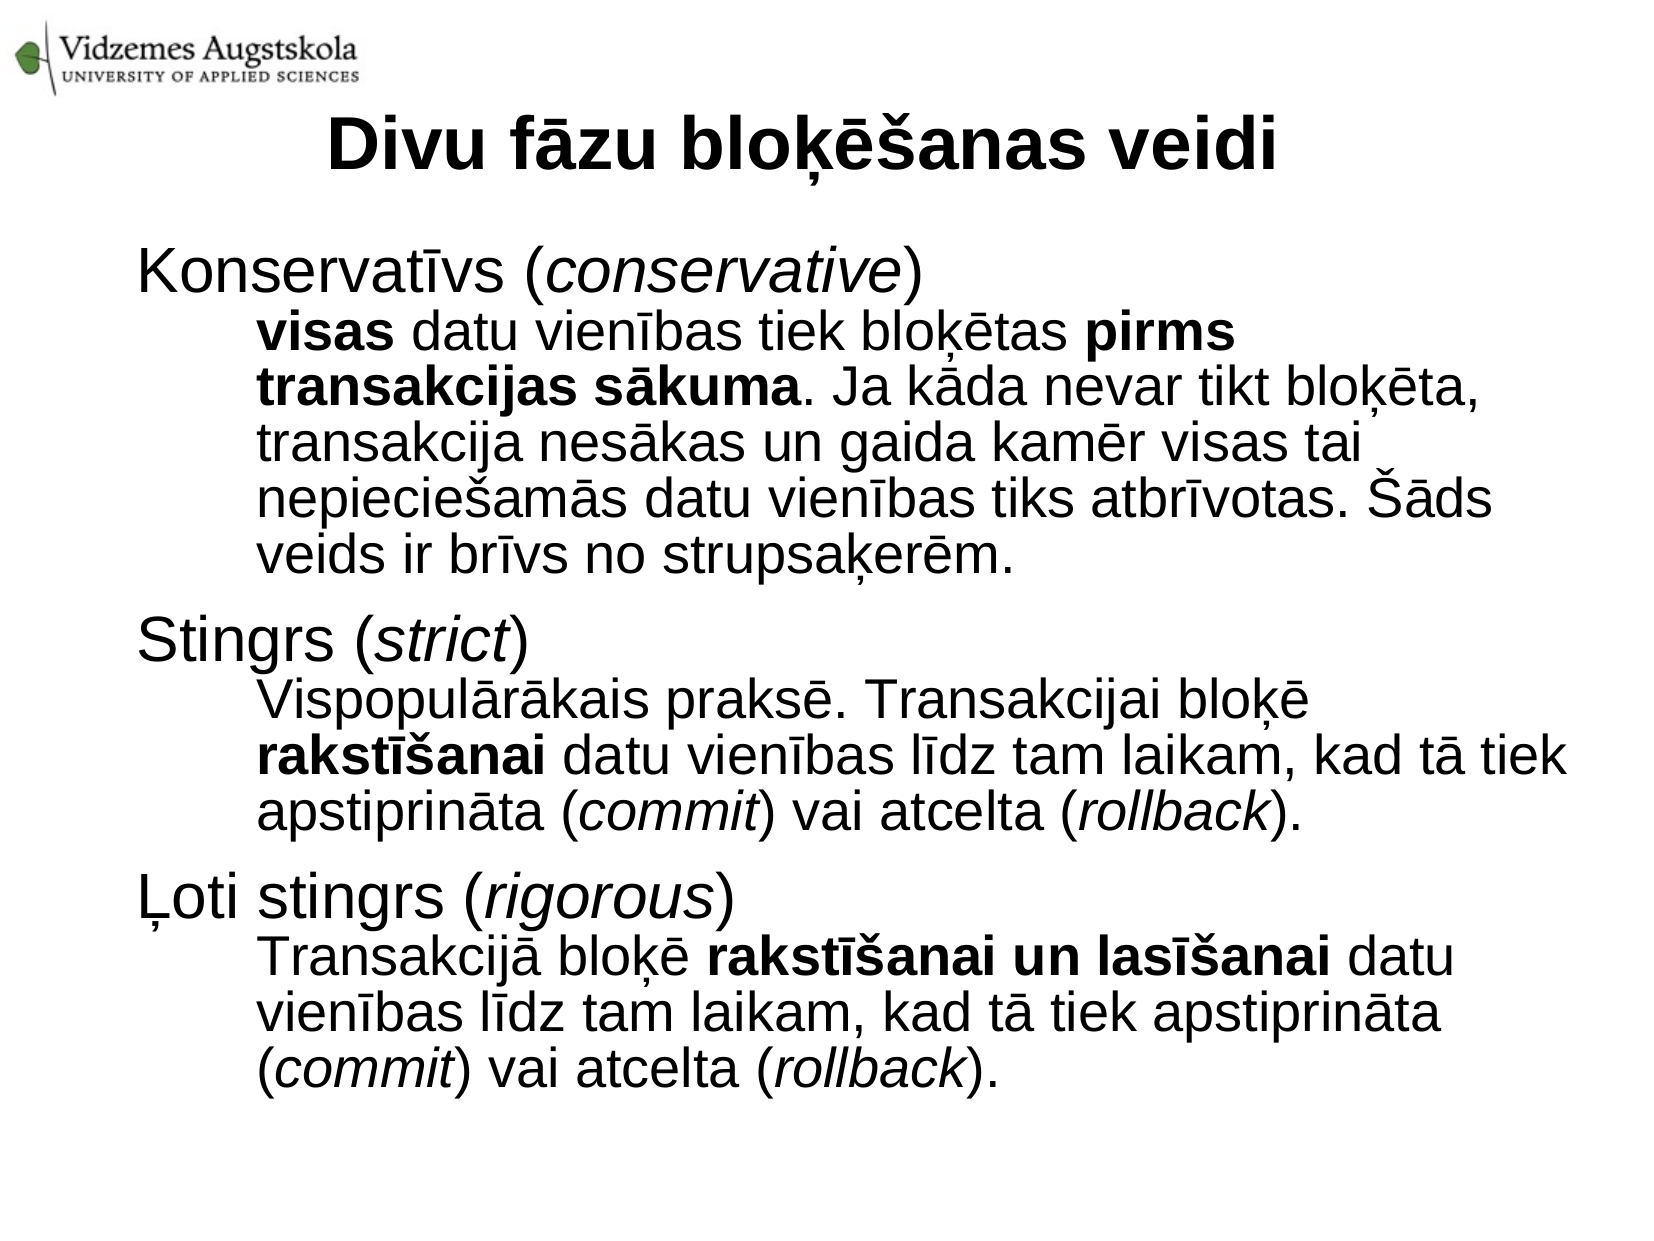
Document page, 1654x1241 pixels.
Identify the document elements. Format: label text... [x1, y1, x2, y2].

title Divu fāzu bloķēšanas veidi [94, 103, 1512, 188]
picture [5, 2, 368, 113]
list Konservatīvs (conservative) visas datu vienības tiek bloķētas pirms transakcijas sākuma. Ja kāda nevar tikt bloķēta, transakcija nesākas un gaida kamēr visas tai nepieciešamās datu vienības tiks atbrīvotas. Šāds veids ir brīvs no strupsaķerēm. Stingrs (strict) Vispopulārākais praksē. Transakcijai bloķē rakstīšanai datu vienības līdz tam laikam, kad tā tiek apstiprināta (commit) vai atcelta (rollback). Ļoti stingrs (rigorous) Transakcijā bloķē rakstīšanai un lasīšanai datu vienības līdz tam laikam, kad tā tiek apstiprināta (commit) vai atcelta (rollback). [82, 236, 1569, 1107]
